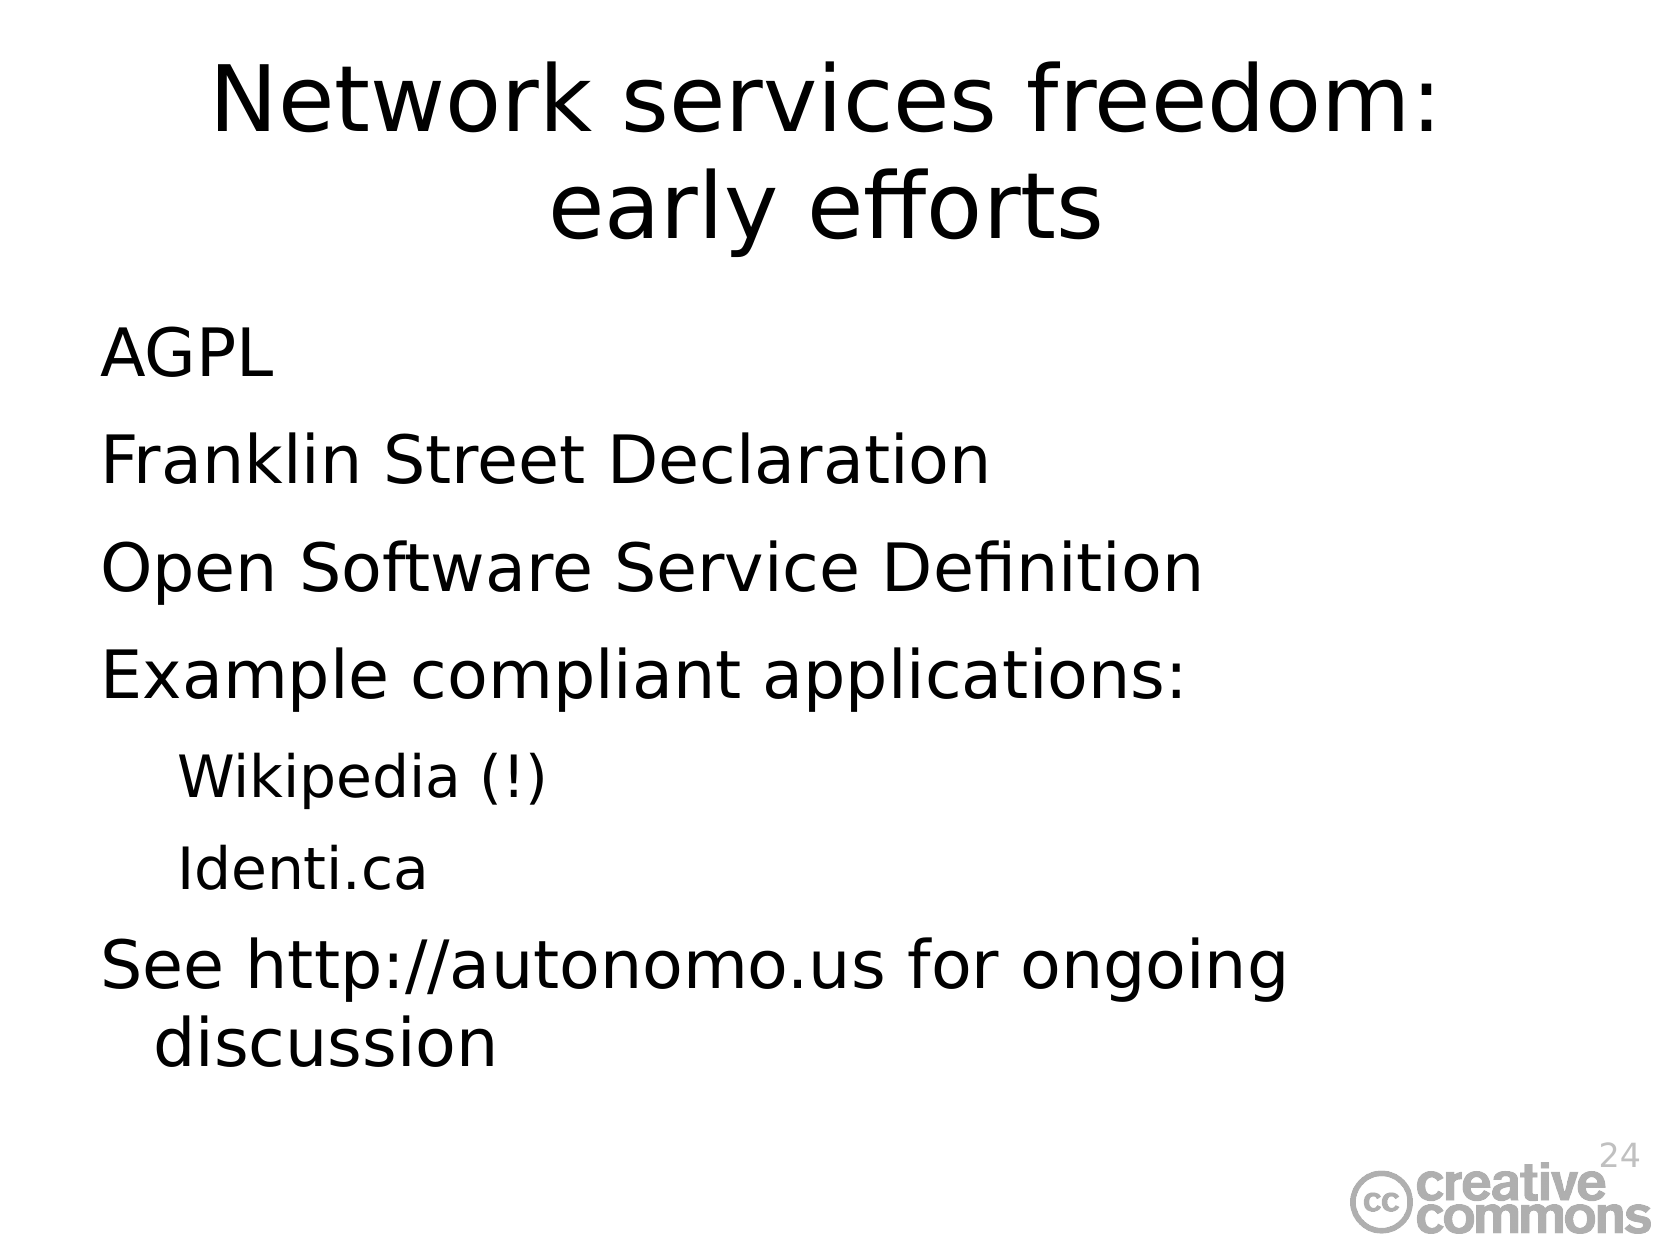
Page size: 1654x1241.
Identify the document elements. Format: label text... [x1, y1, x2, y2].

title Network services freedom: early efforts [82, 45, 1571, 207]
picture [1571, 1162, 1651, 1234]
list AGPL Franklin Street Declaration Open Software Service Definition Example compliant applications: Wikipedia (!) Identi.ca See http://autonomo.us for ongoing discussion [82, 207, 1571, 1241]
